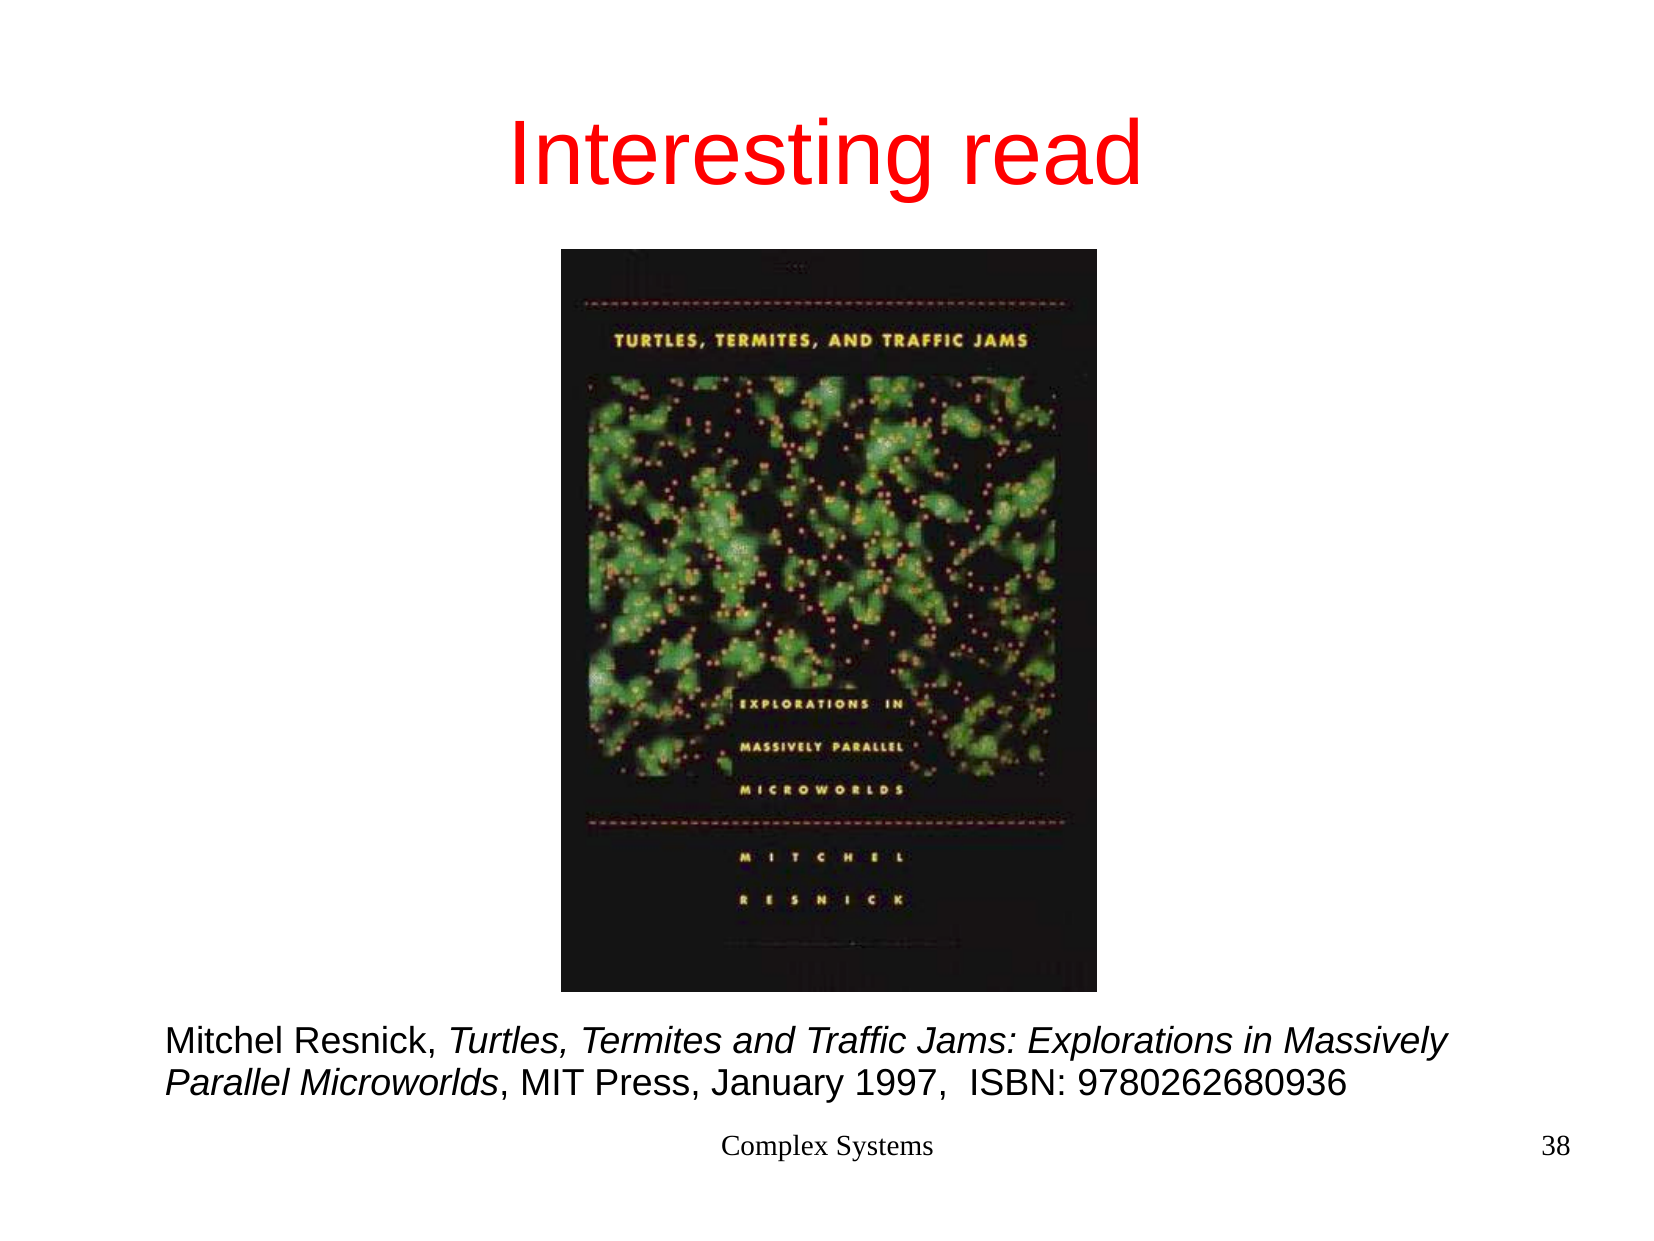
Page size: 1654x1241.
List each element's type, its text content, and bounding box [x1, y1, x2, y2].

text_box Mitchel Resnick, Turtles, Termites and Traffic Jams: Explorations in Massively Parallel Microworlds, MIT Press, January 1997, ISBN: 9780262680936 [150, 1012, 1501, 1112]
title Interesting read [82, 49, 1571, 257]
picture [561, 249, 1097, 992]
